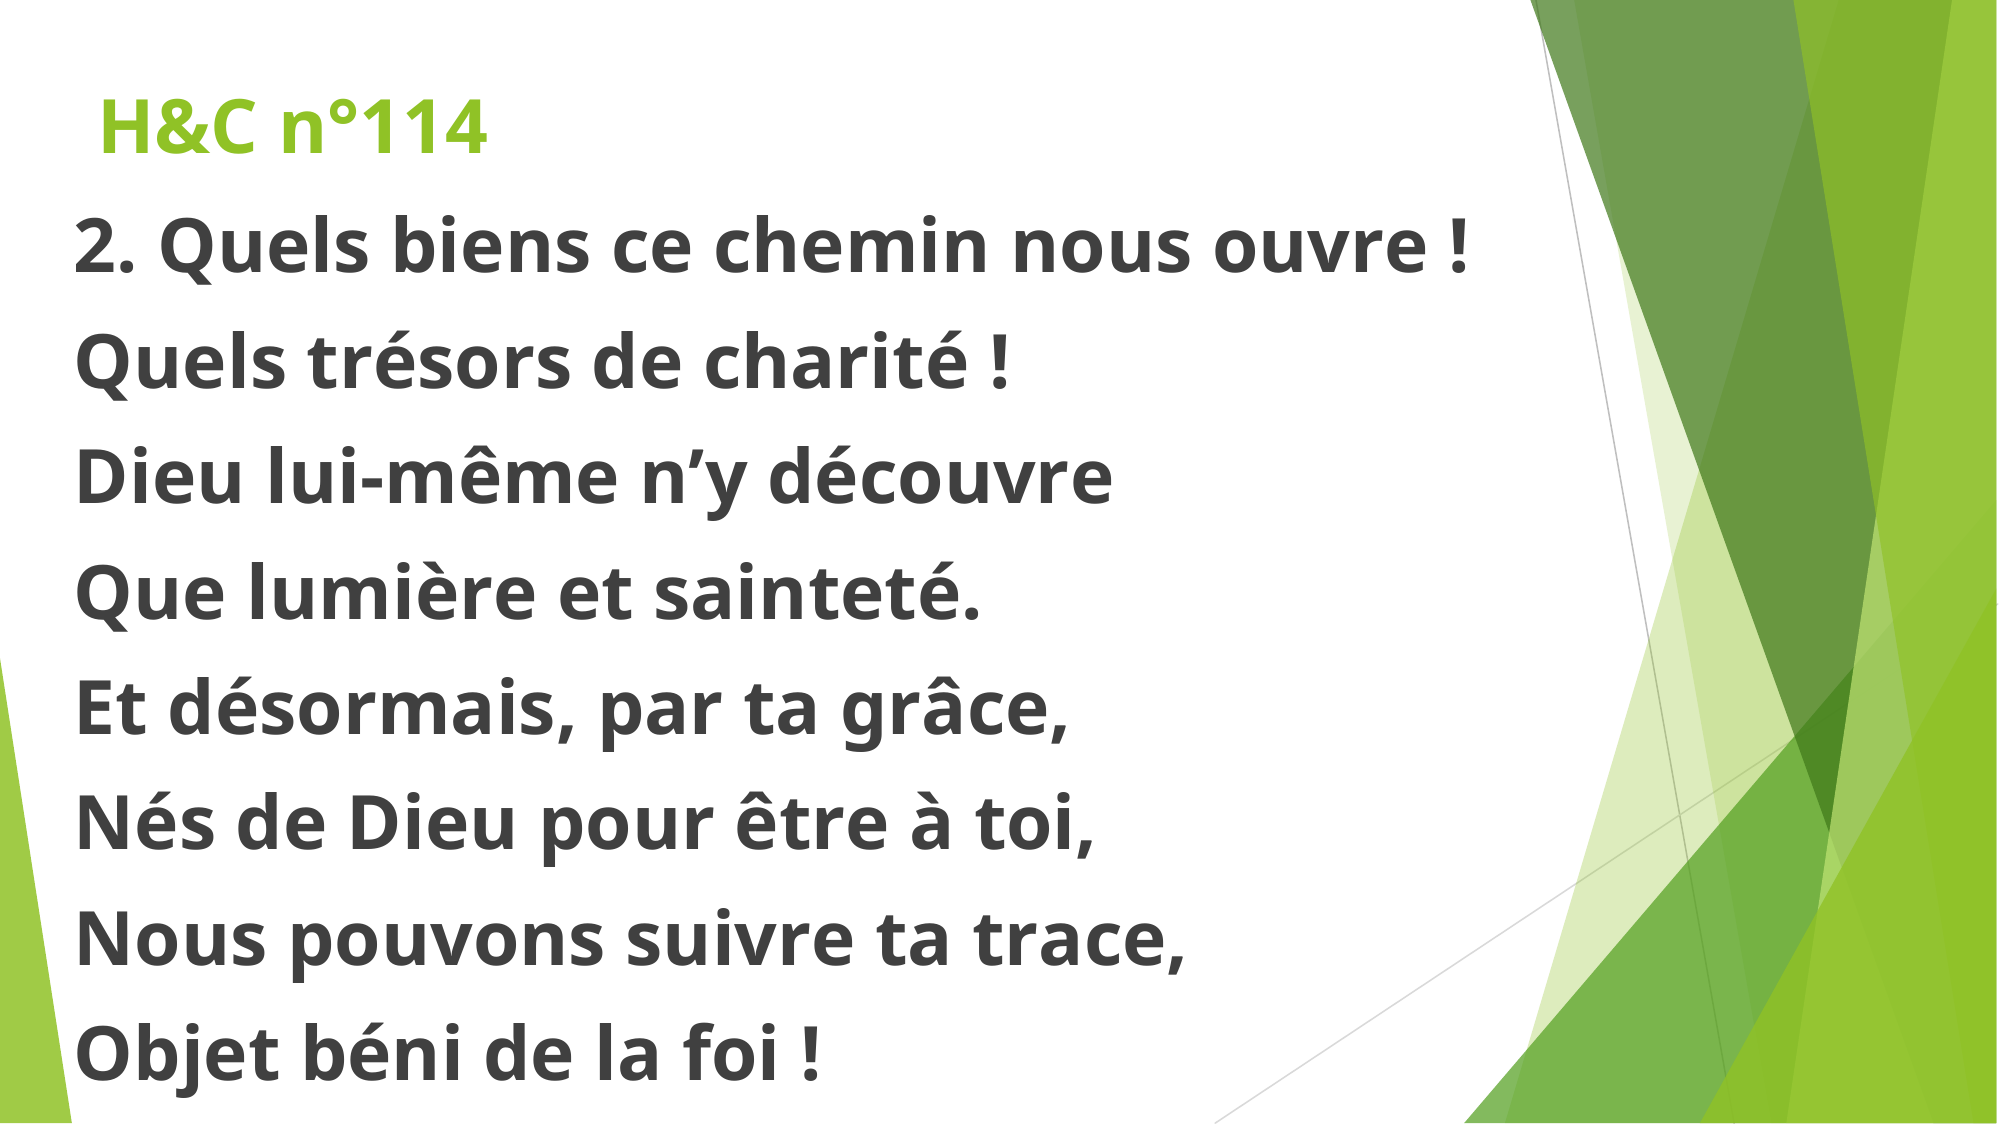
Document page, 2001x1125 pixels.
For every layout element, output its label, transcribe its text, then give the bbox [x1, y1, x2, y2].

text_box 2. Quels biens ce chemin nous ouvre ! Quels trésors de charité ! Dieu lui-même n’y découvre Que lumière et sainteté. Et désormais, par ta grâce, Nés de Dieu pour être à toi, Nous pouvons suivre ta trace, Objet béni de la foi ! [59, 177, 2001, 1037]
text_box H&C n°114 [82, 70, 1522, 177]
